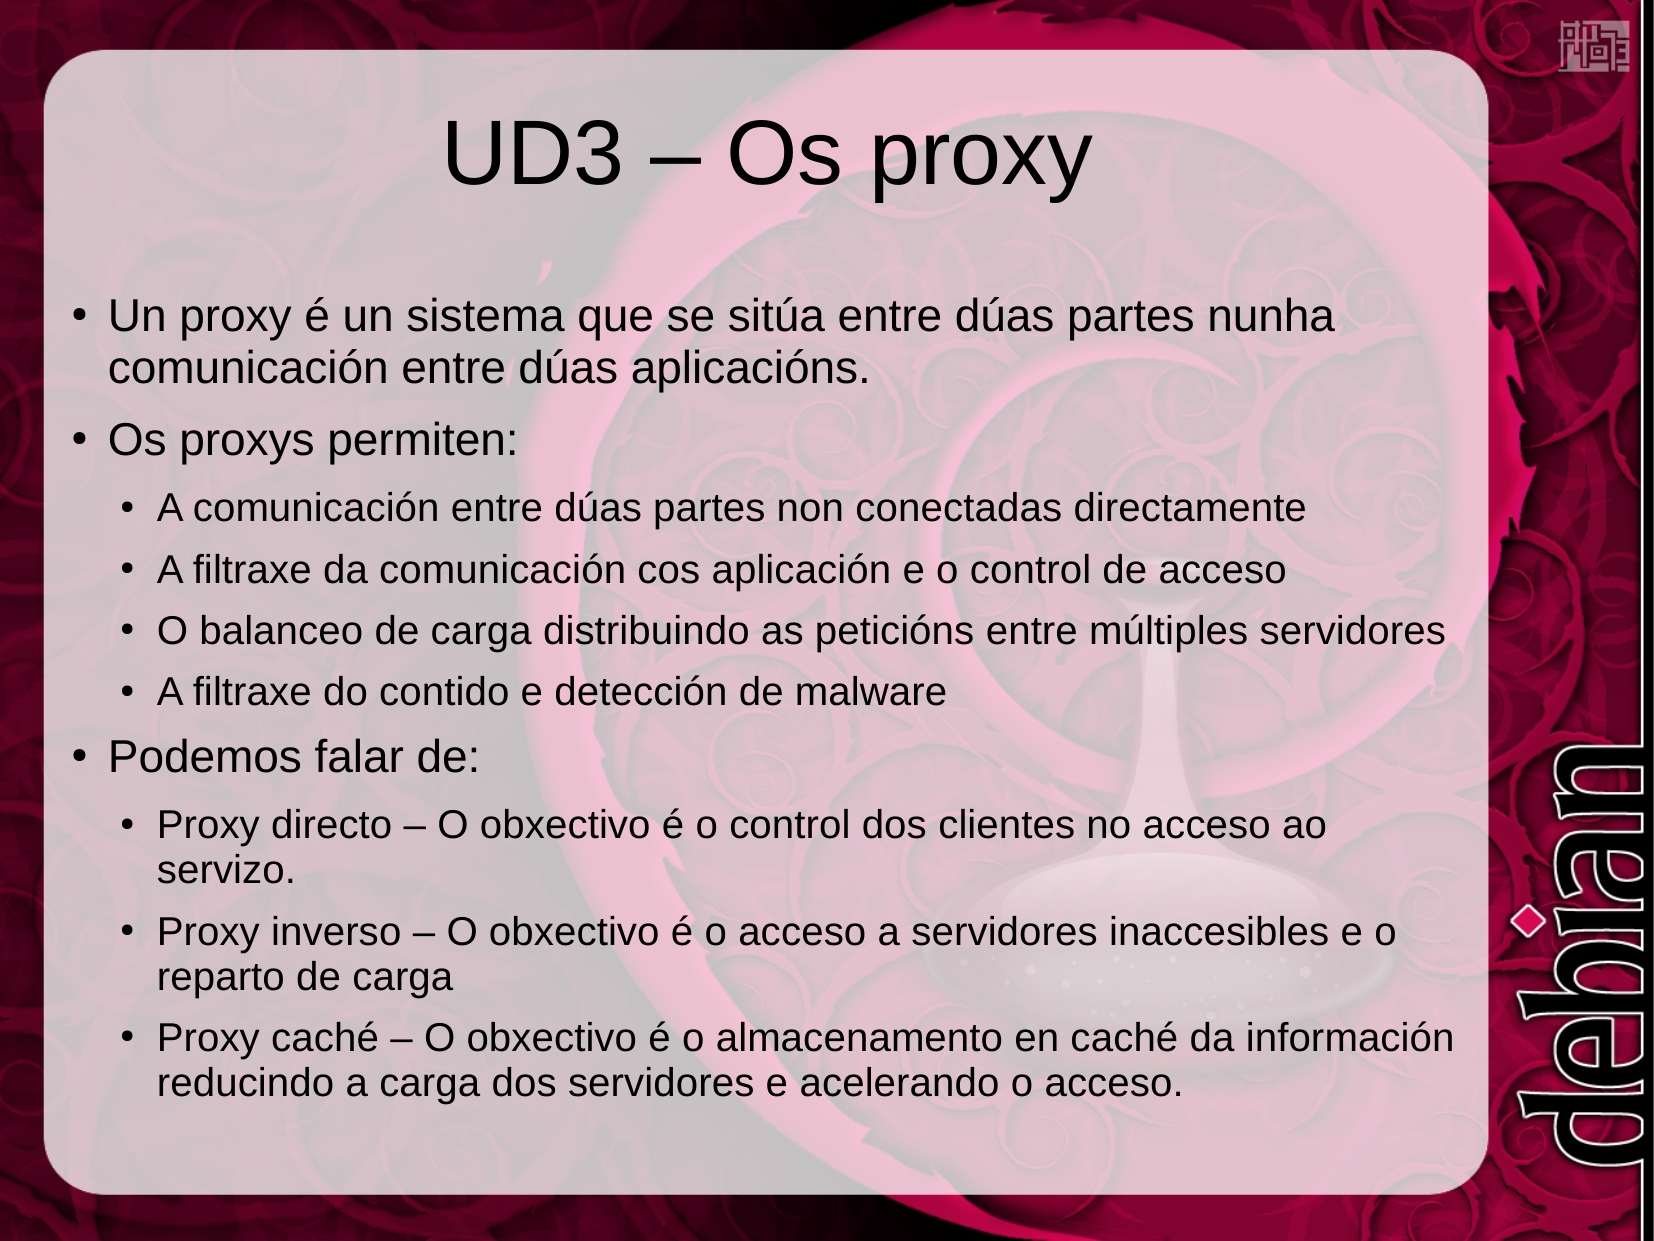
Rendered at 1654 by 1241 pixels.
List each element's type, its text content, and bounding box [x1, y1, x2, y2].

picture [0, 0, 1654, 1241]
title UD3 – Os proxy [59, 49, 1477, 257]
list Un proxy é un sistema que se sitúa entre dúas partes nunha comunicación entre dúas aplicacións. Os proxys permiten: A comunicación entre dúas partes non conectadas directamente A filtraxe da comunicación cos aplicación e o control de acceso O balanceo de carga distribuindo as peticións entre múltiples servidores A filtraxe do contido e detección de malware Podemos falar de: Proxy directo – O obxectivo é o control dos clientes no acceso ao servizo. Proxy inverso – O obxectivo é o acceso a servidores inaccesibles e o reparto de carga Proxy caché – O obxectivo é o almacenamento en caché da información reducindo a carga dos servidores e acelerando o acceso. [59, 290, 1477, 1109]
